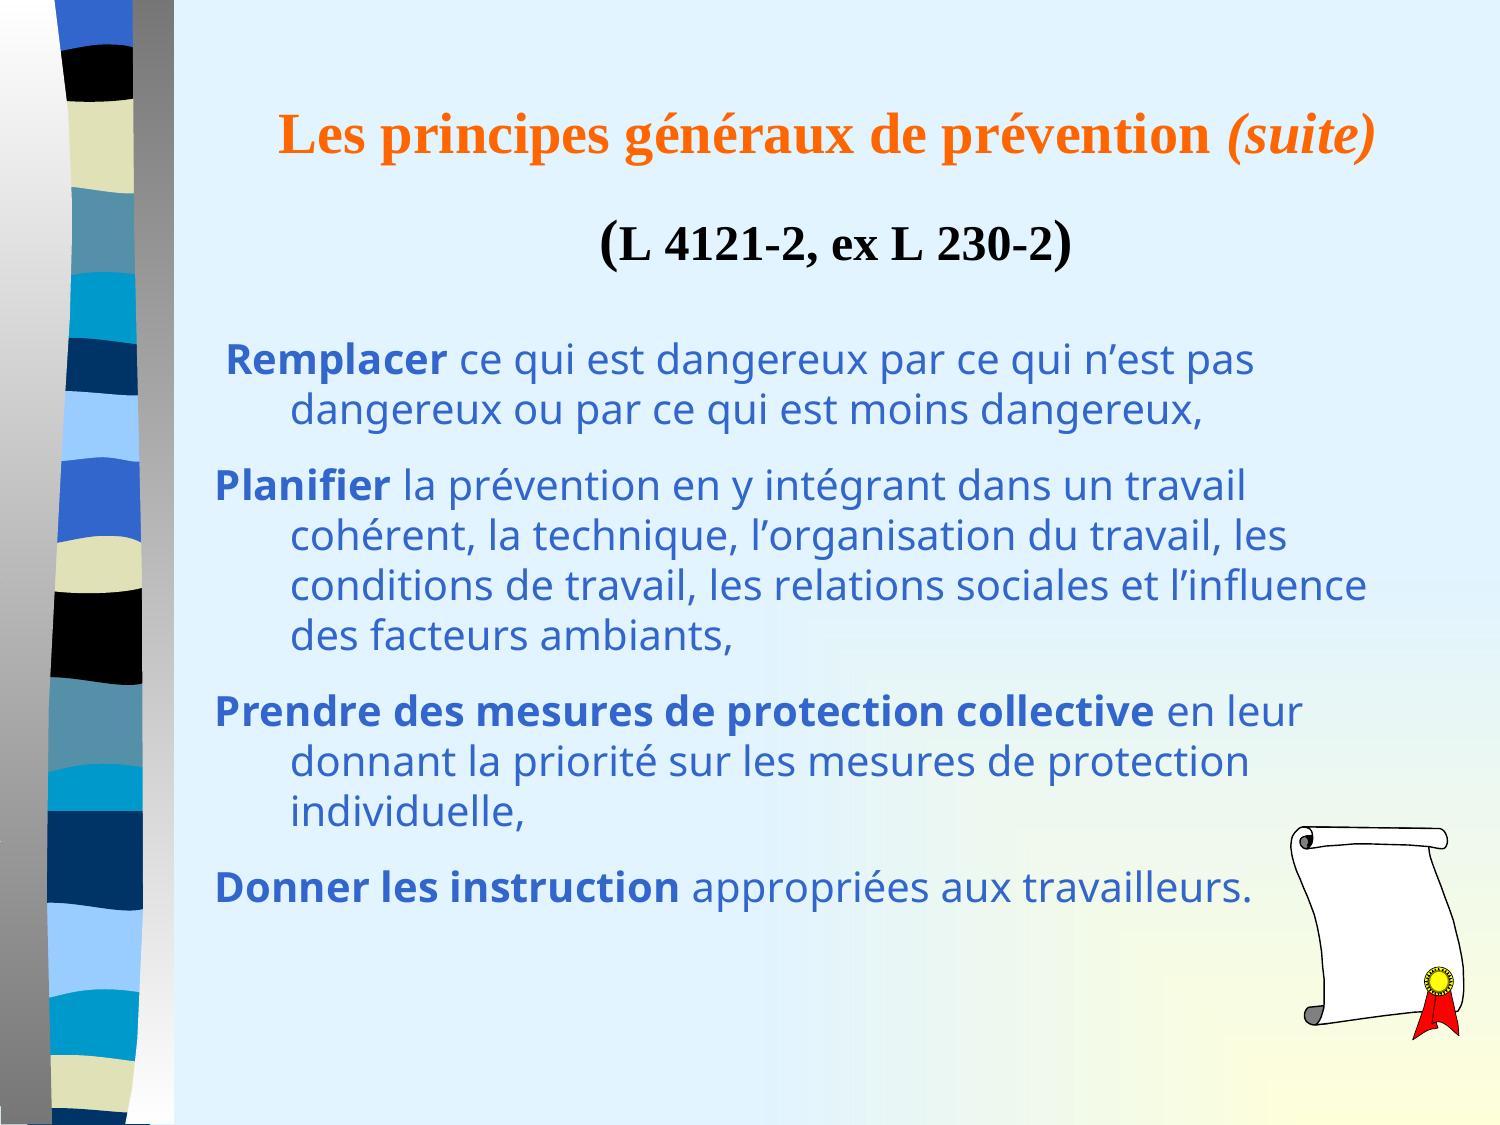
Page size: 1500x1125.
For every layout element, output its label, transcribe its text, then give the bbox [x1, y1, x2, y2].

text_box Remplacer ce qui est dangereux par ce qui n’est pas dangereux ou par ce qui est moins dangereux, Planifier la prévention en y intégrant dans un travail cohérent, la technique, l’organisation du travail, les conditions de travail, les relations sociales et l’influence des facteurs ambiants, Prendre des mesures de protection collective en leur donnant la priorité sur les mesures de protection individuelle, Donner les instruction appropriées aux travailleurs. [199, 324, 1445, 995]
picture [1289, 825, 1466, 1041]
text_box Les principes généraux de prévention (suite) (L 4121-2, ex L 230-2) [157, 87, 1500, 280]
